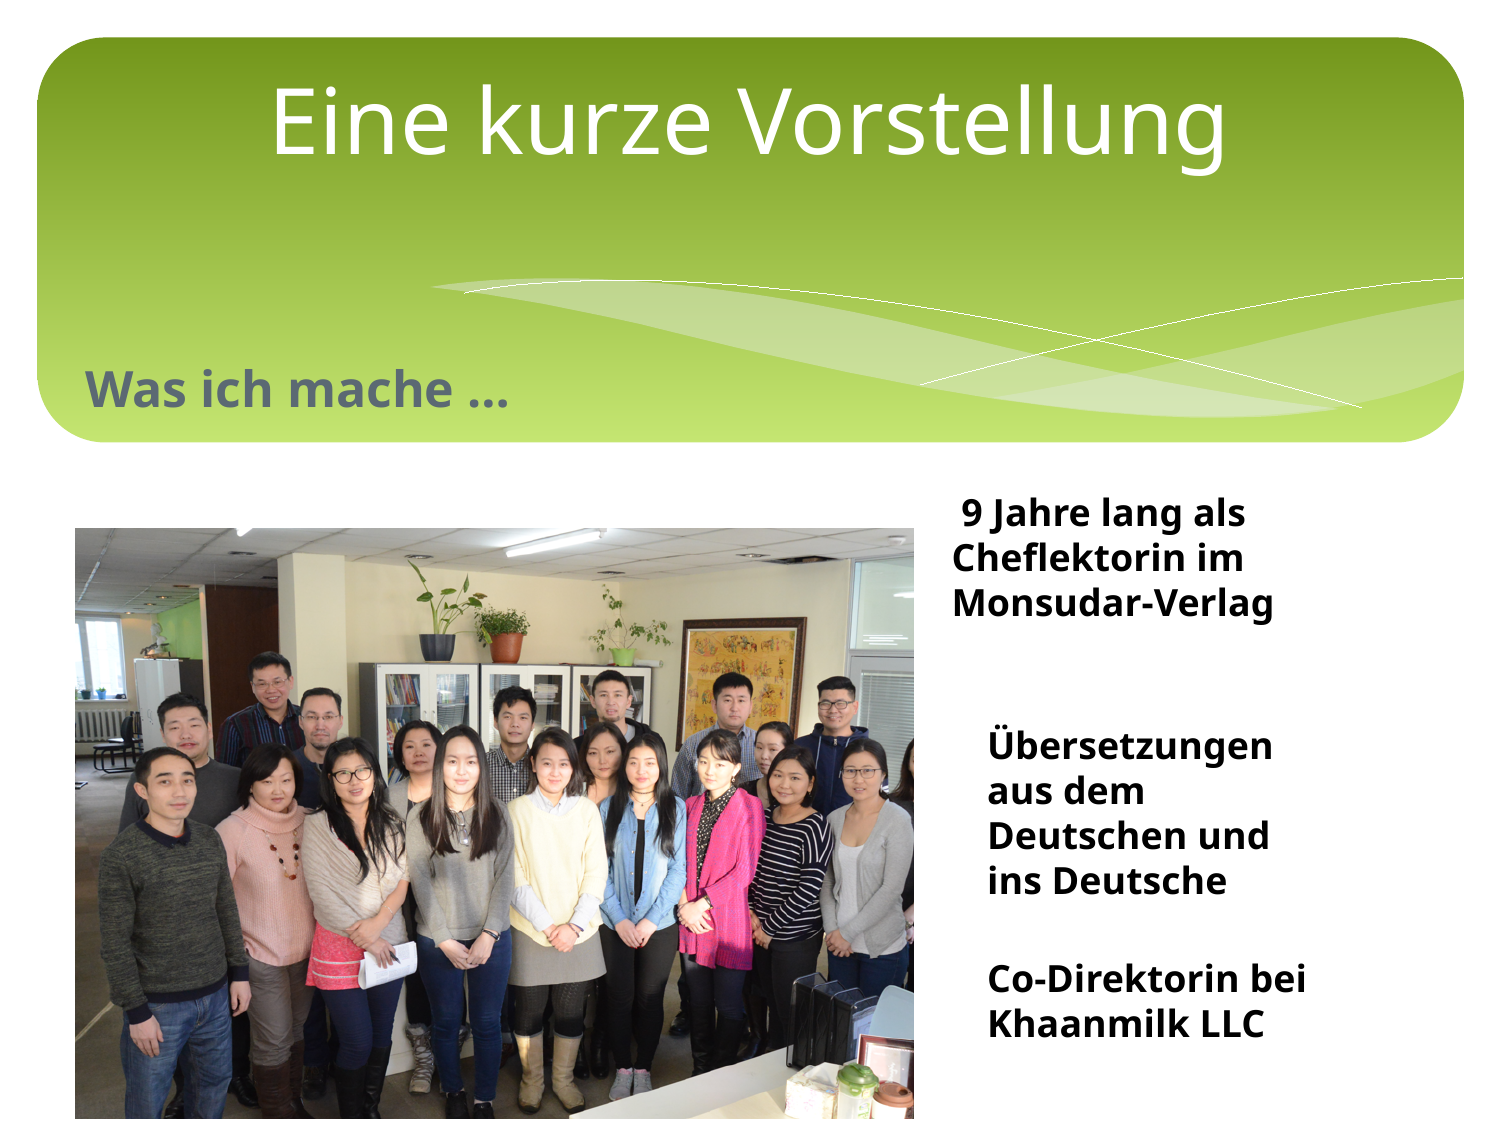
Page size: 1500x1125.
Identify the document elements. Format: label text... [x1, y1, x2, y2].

title Eine kurze Vorstellung [75, 55, 1425, 261]
picture [75, 528, 914, 1119]
list Was ich mache … [70, 349, 1286, 450]
text_box Co-Direktorin bei Khaanmilk LLC [972, 947, 1339, 1053]
text_box 9 Jahre lang als Cheflektorin im Monsudar-Verlag [936, 481, 1425, 632]
text_box Übersetzungen aus dem Deutschen und ins Deutsche [972, 714, 1339, 910]
